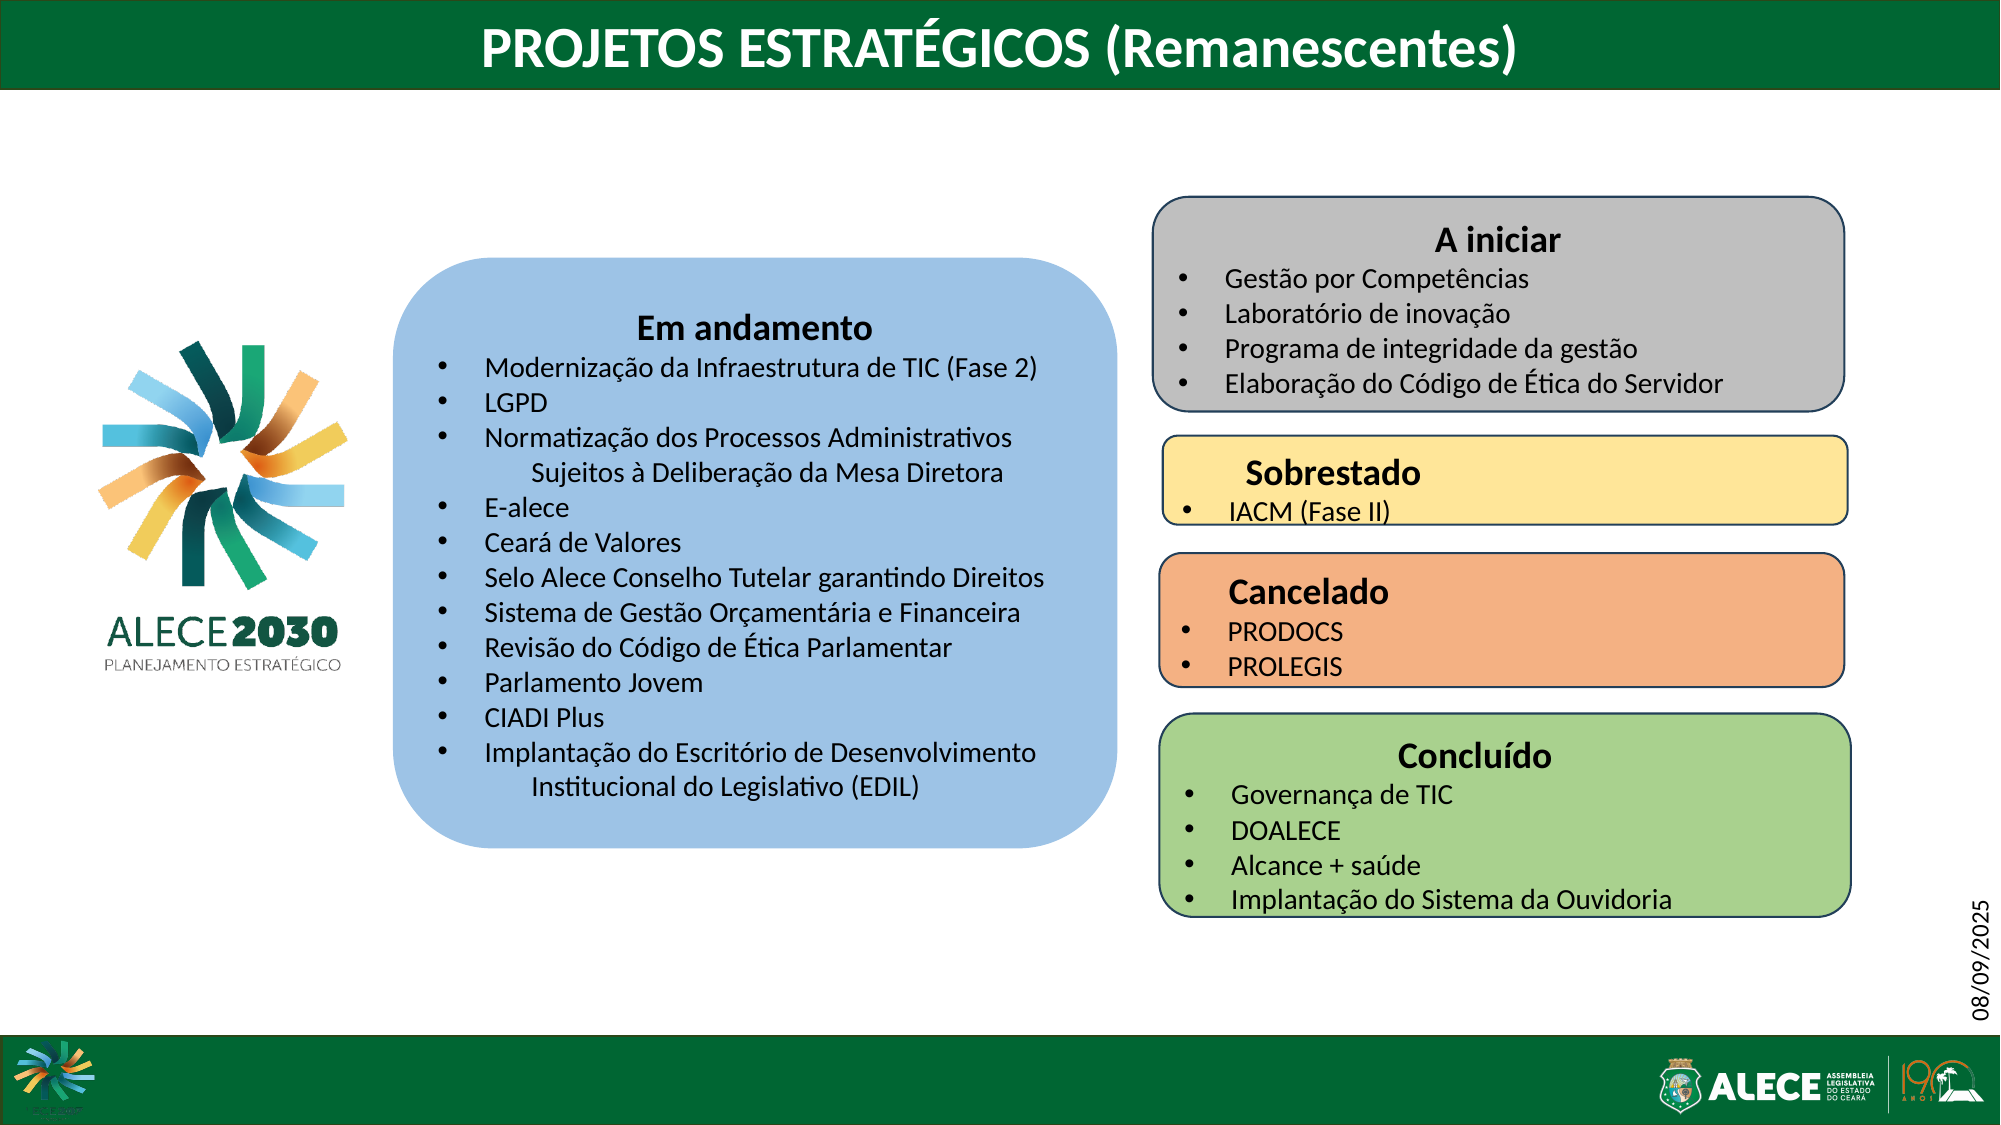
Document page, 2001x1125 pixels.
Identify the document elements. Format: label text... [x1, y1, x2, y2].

picture [1627, 982, 2000, 1125]
text_box Concluído Governança de TIC DOALECE Alcance + saúde Implantação do Sistema da Ouvidoria [1159, 713, 1851, 917]
text_box PROJETOS ESTRATÉGICOS (Remanescentes) [0, 0, 2000, 89]
text_box Em andamento Modernização da Infraestrutura de TIC (Fase 2) LGPD Normatização dos Processos Administrativos Sujeitos à Deliberação da Mesa Diretora E-alece Ceará de Valores Selo Alece Conselho Tutelar garantindo Direitos Sistema de Gestão Orçamentária e Financeira Revisão do Código de Ética Parlamentar Parlamento Jovem CIADI Plus Implantação do Escritório de Desenvolvimento Institucional do Legislativo (EDIL) [394, 258, 1117, 848]
text_box 08/09/2025 [1956, 883, 2000, 982]
text_box [1, 1036, 1627, 1125]
text_box Sobrestado IACM (Fase II) [1162, 435, 1848, 525]
text_box A iniciar Gestão por Competências Laboratório de inovação Programa de integridade da gestão Elaboração do Código de Ética do Servidor [1152, 196, 1845, 412]
text_box [97, 340, 348, 671]
text_box Cancelado PRODOCS PROLEGIS [1159, 553, 1845, 688]
